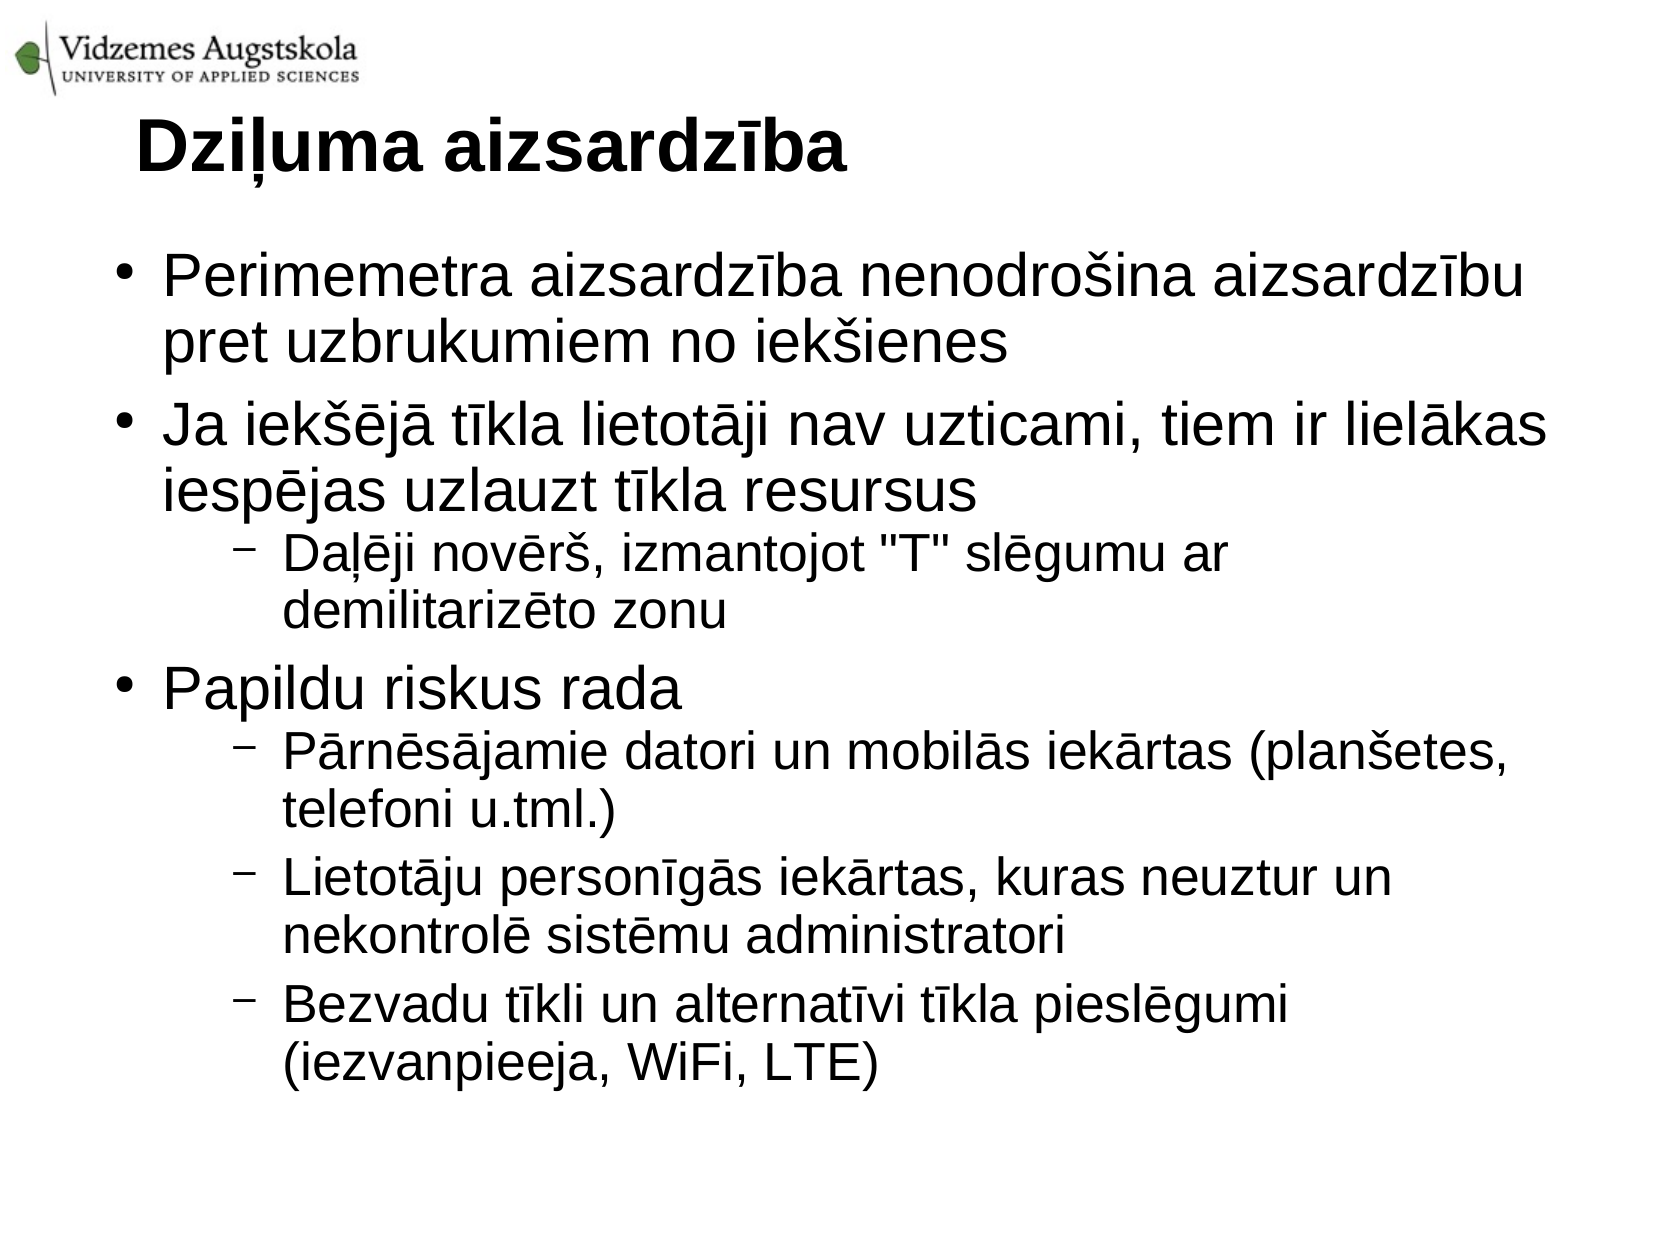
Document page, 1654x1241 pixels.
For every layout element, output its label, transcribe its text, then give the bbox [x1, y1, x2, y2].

list Perimemetra aizsardzība nenodrošina aizsardzību pret uzbrukumiem no iekšienes Ja iekšējā tīkla lietotāji nav uzticami, tiem ir lielākas iespējas uzlauzt tīkla resursus Daļēji novērš, izmantojot "T" slēgumu ar demilitarizēto zonu Papildu riskus rada Pārnēsājamie datori un mobilās iekārtas (planšetes, telefoni u.tml.) Lietotāju personīgās iekārtas, kuras neuztur un nekontrolē sistēmu administratori Bezvadu tīkli un alternatīvi tīkla pieslēgumi (iezvanpieeja, WiFi, LTE) [82, 236, 1569, 1107]
picture [5, 2, 368, 113]
title Dziļuma aizsardzība [94, 96, 1512, 195]
